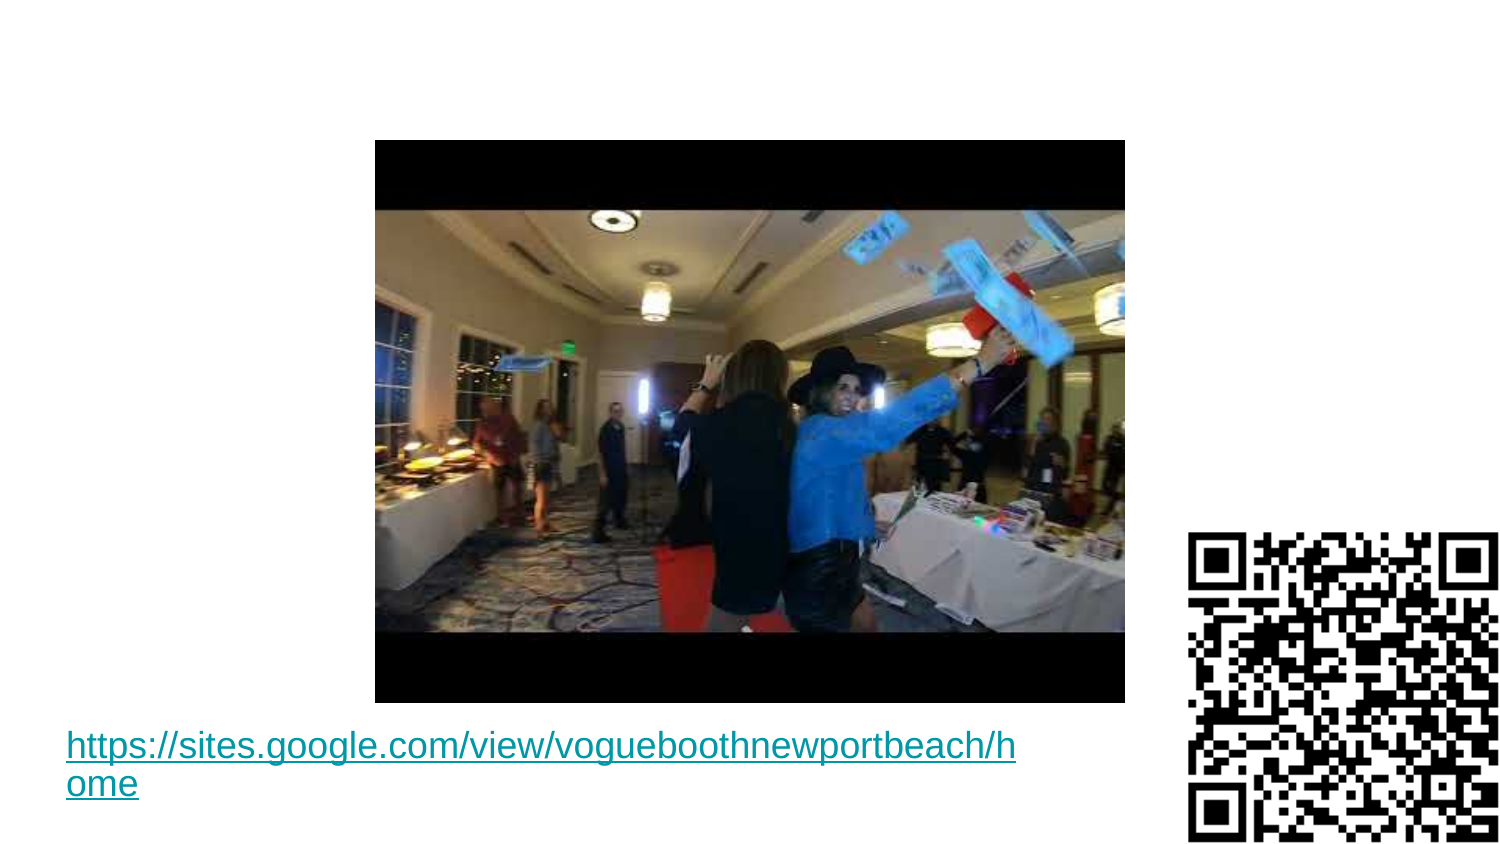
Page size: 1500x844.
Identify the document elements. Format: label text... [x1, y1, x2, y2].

list https://sites.google.com/view/vogueboothnewportbeach/home [51, 694, 1036, 794]
picture [1187, 531, 1500, 844]
picture [375, 140, 1125, 704]
